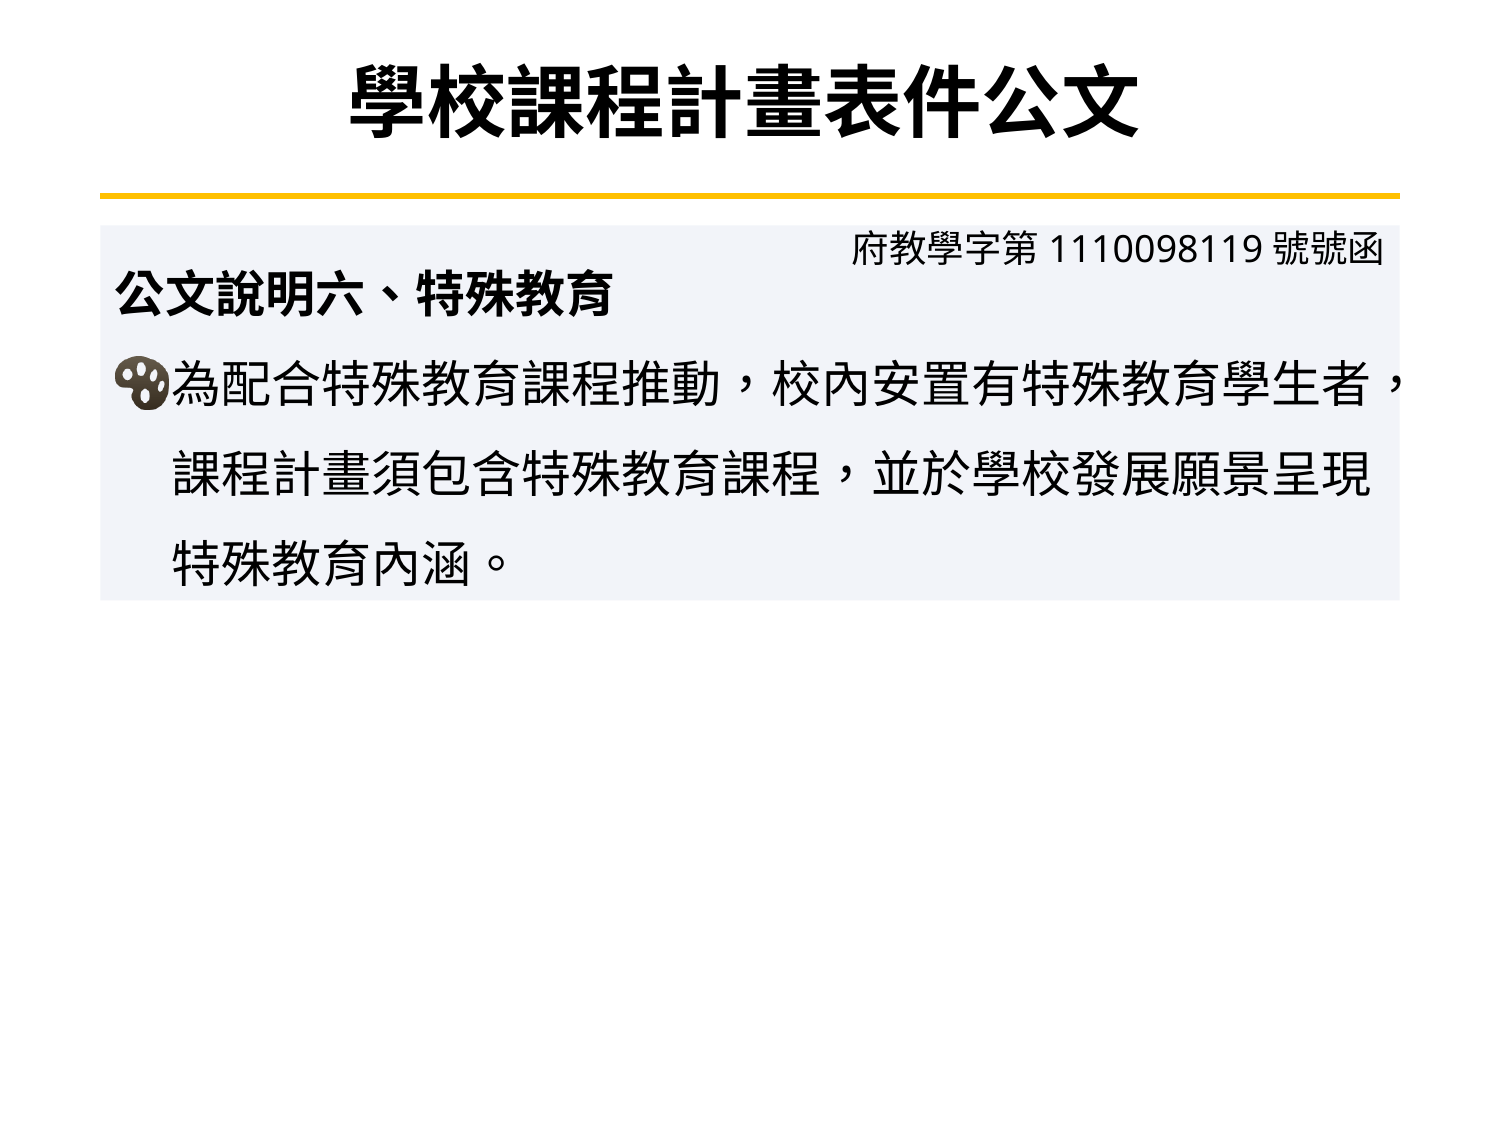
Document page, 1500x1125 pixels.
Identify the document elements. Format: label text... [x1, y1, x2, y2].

title 學校課程計畫表件公文 [41, 45, 1447, 233]
picture [115, 356, 169, 410]
text_box 府教學字第1110098119號號函 [761, 172, 1400, 278]
text_box 公文說明六、特殊教育 為配合特殊教育課程推動，校內安置有特殊教育學生者，課程計畫須包含特殊教育課程，並於學校發展願景呈現特殊教育內涵。 [100, 225, 1400, 601]
